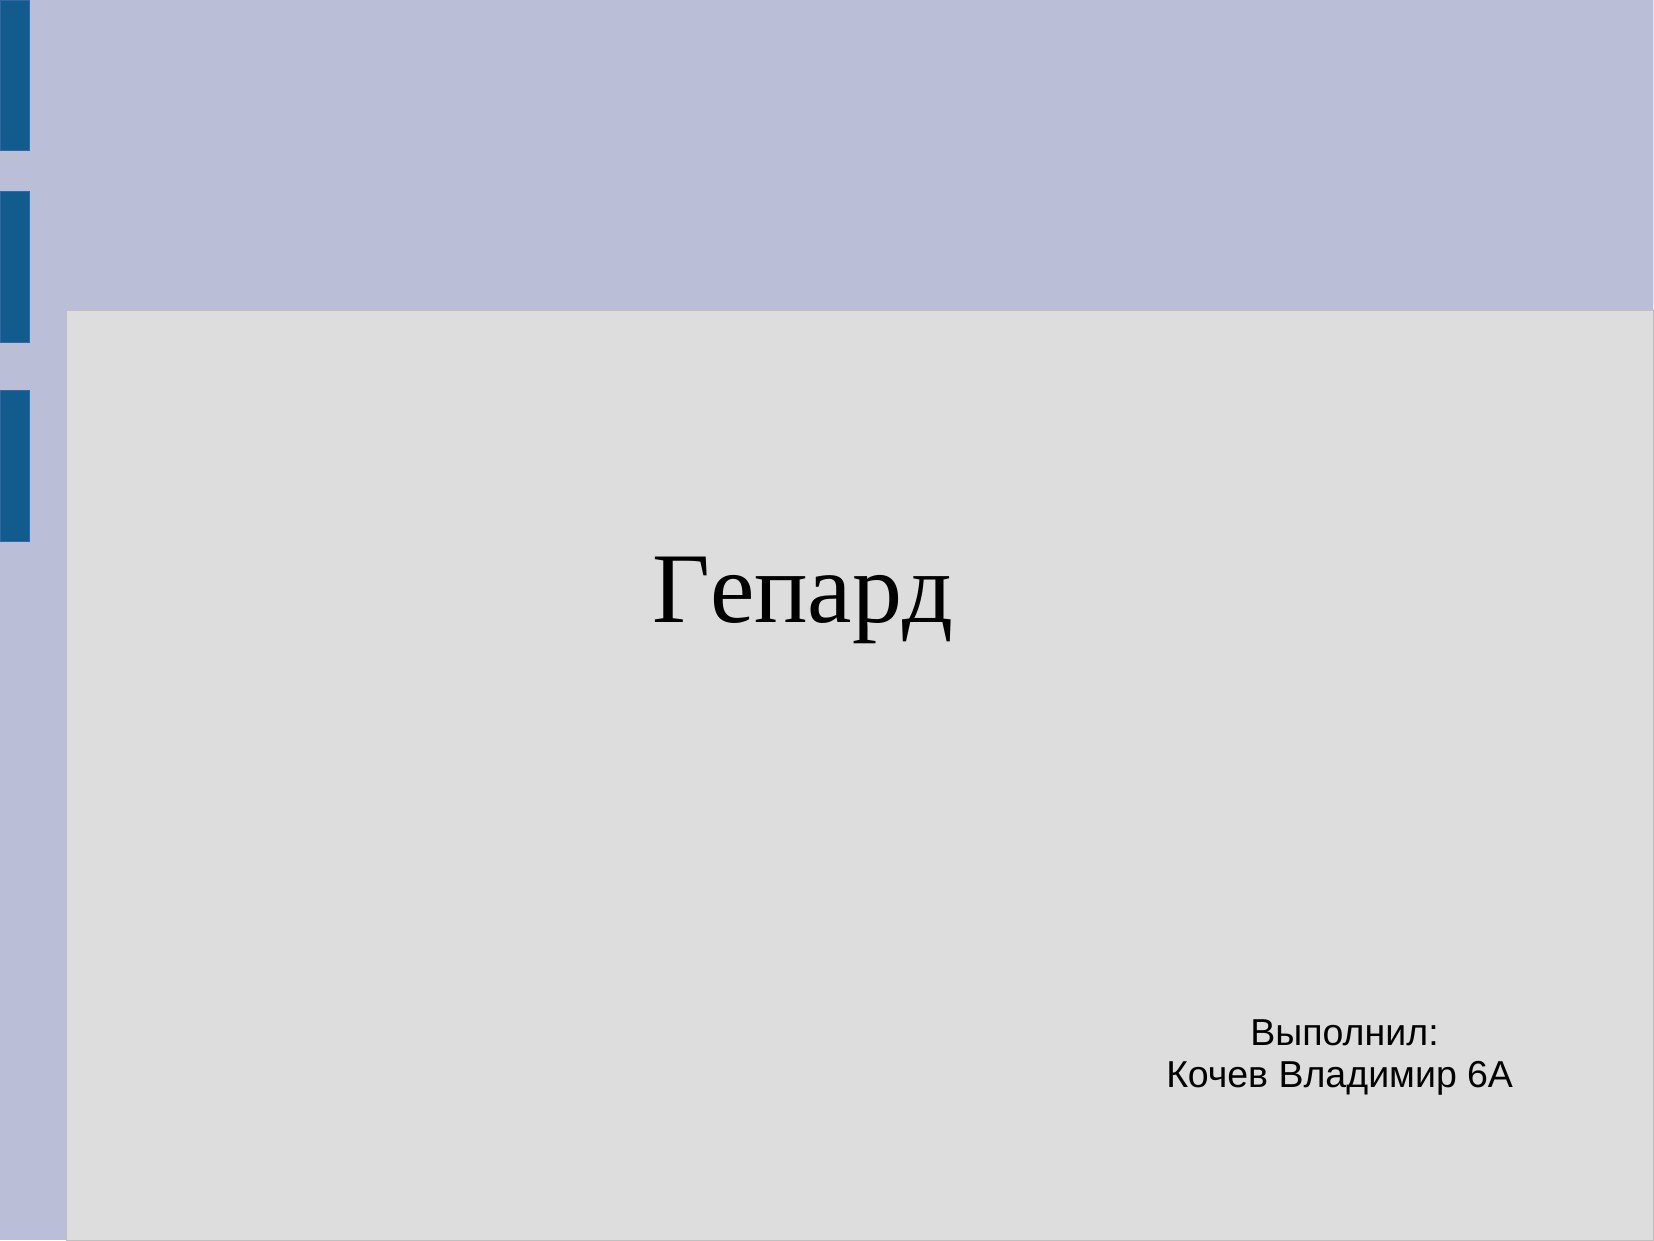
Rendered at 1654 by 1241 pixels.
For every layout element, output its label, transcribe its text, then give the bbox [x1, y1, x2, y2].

subtitle Гепард [59, 59, 1548, 1119]
text_box Выполнил: Кочев Владимир 6А [1151, 1003, 1654, 1192]
